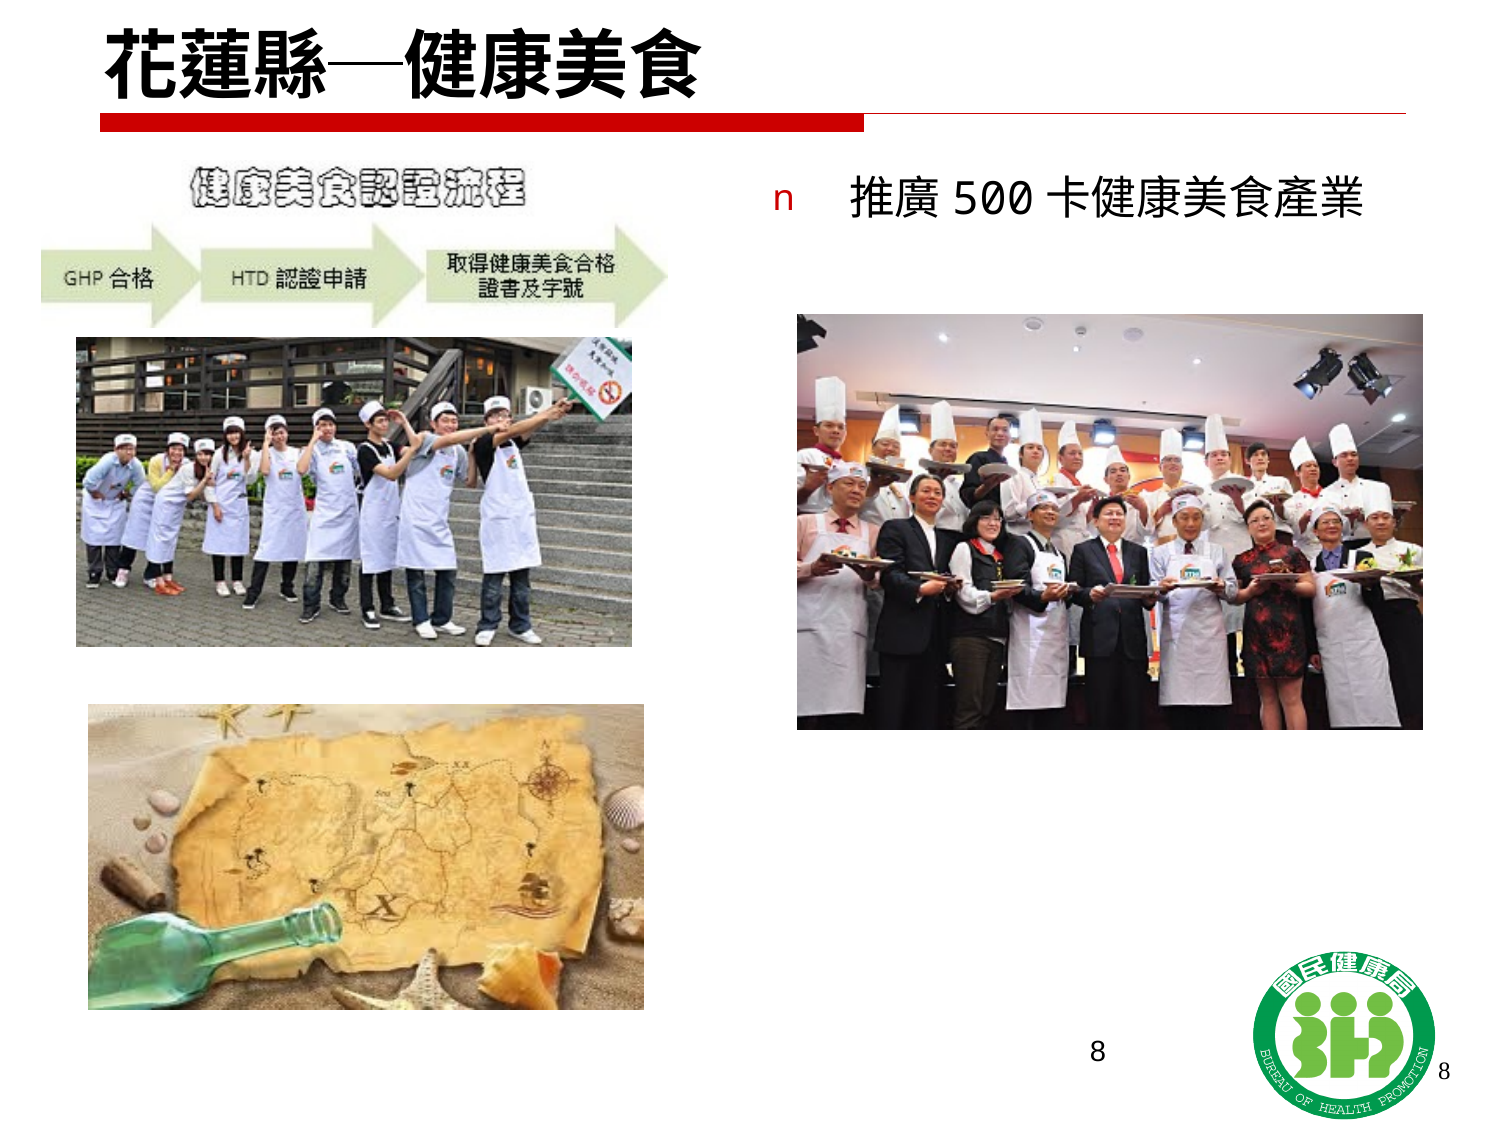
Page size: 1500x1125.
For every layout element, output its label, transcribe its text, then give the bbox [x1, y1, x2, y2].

picture [76, 338, 632, 647]
text_box [1074, 1024, 1500, 1125]
picture [88, 704, 644, 1010]
title 花蓮縣─健康美食 [88, 0, 1402, 126]
list 推廣500卡健康美食產業 [757, 160, 1402, 1090]
picture [1402, 314, 1423, 730]
picture [41, 160, 668, 328]
